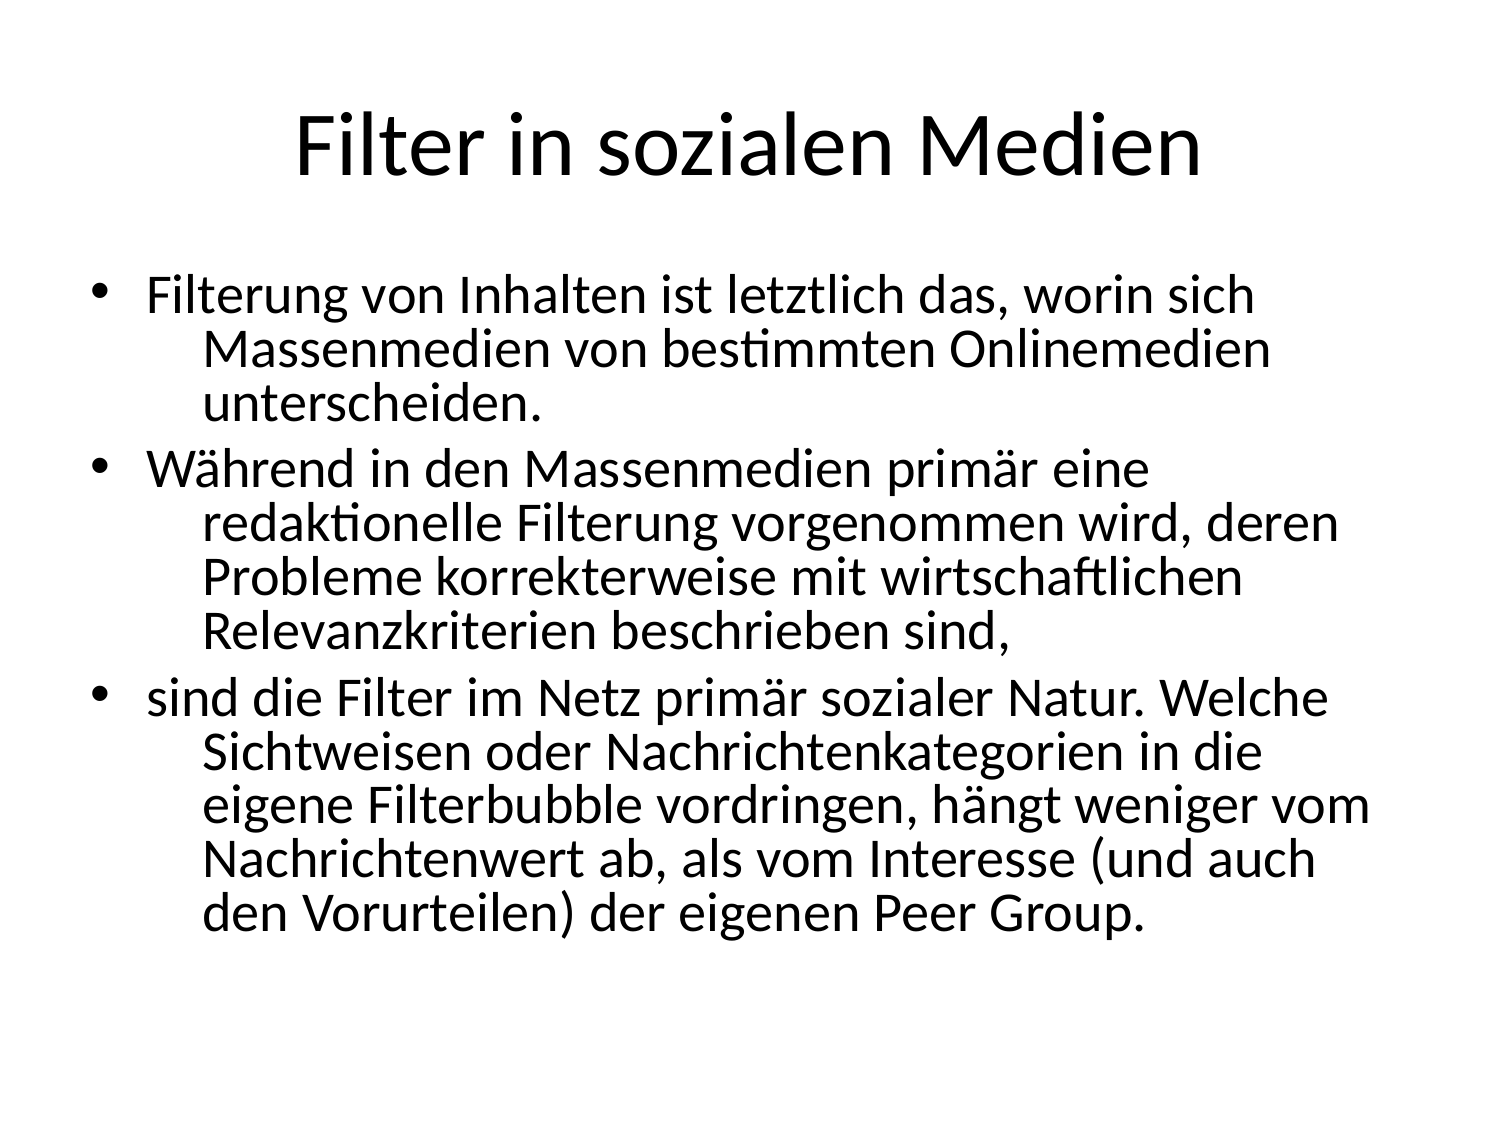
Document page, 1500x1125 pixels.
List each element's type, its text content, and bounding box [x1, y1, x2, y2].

title Filter in sozialen Medien [75, 45, 1426, 233]
list Filterung von Inhalten ist letztlich das, worin sich Massenmedien von bestimmten Onlinemedien unterscheiden. Während in den Massenmedien primär eine redaktionelle Filterung vorgenommen wird, deren Probleme korrekterweise mit wirtschaftlichen Relevanzkriterien beschrieben sind, sind die Filter im Netz primär sozialer Natur. Welche Sichtweisen oder Nachrichtenkategorien in die eigene Filterbubble vordringen, hängt weniger vom Nachrichtenwert ab, als vom Interesse (und auch den Vorurteilen) der eigenen Peer Group. [75, 262, 1426, 1005]
